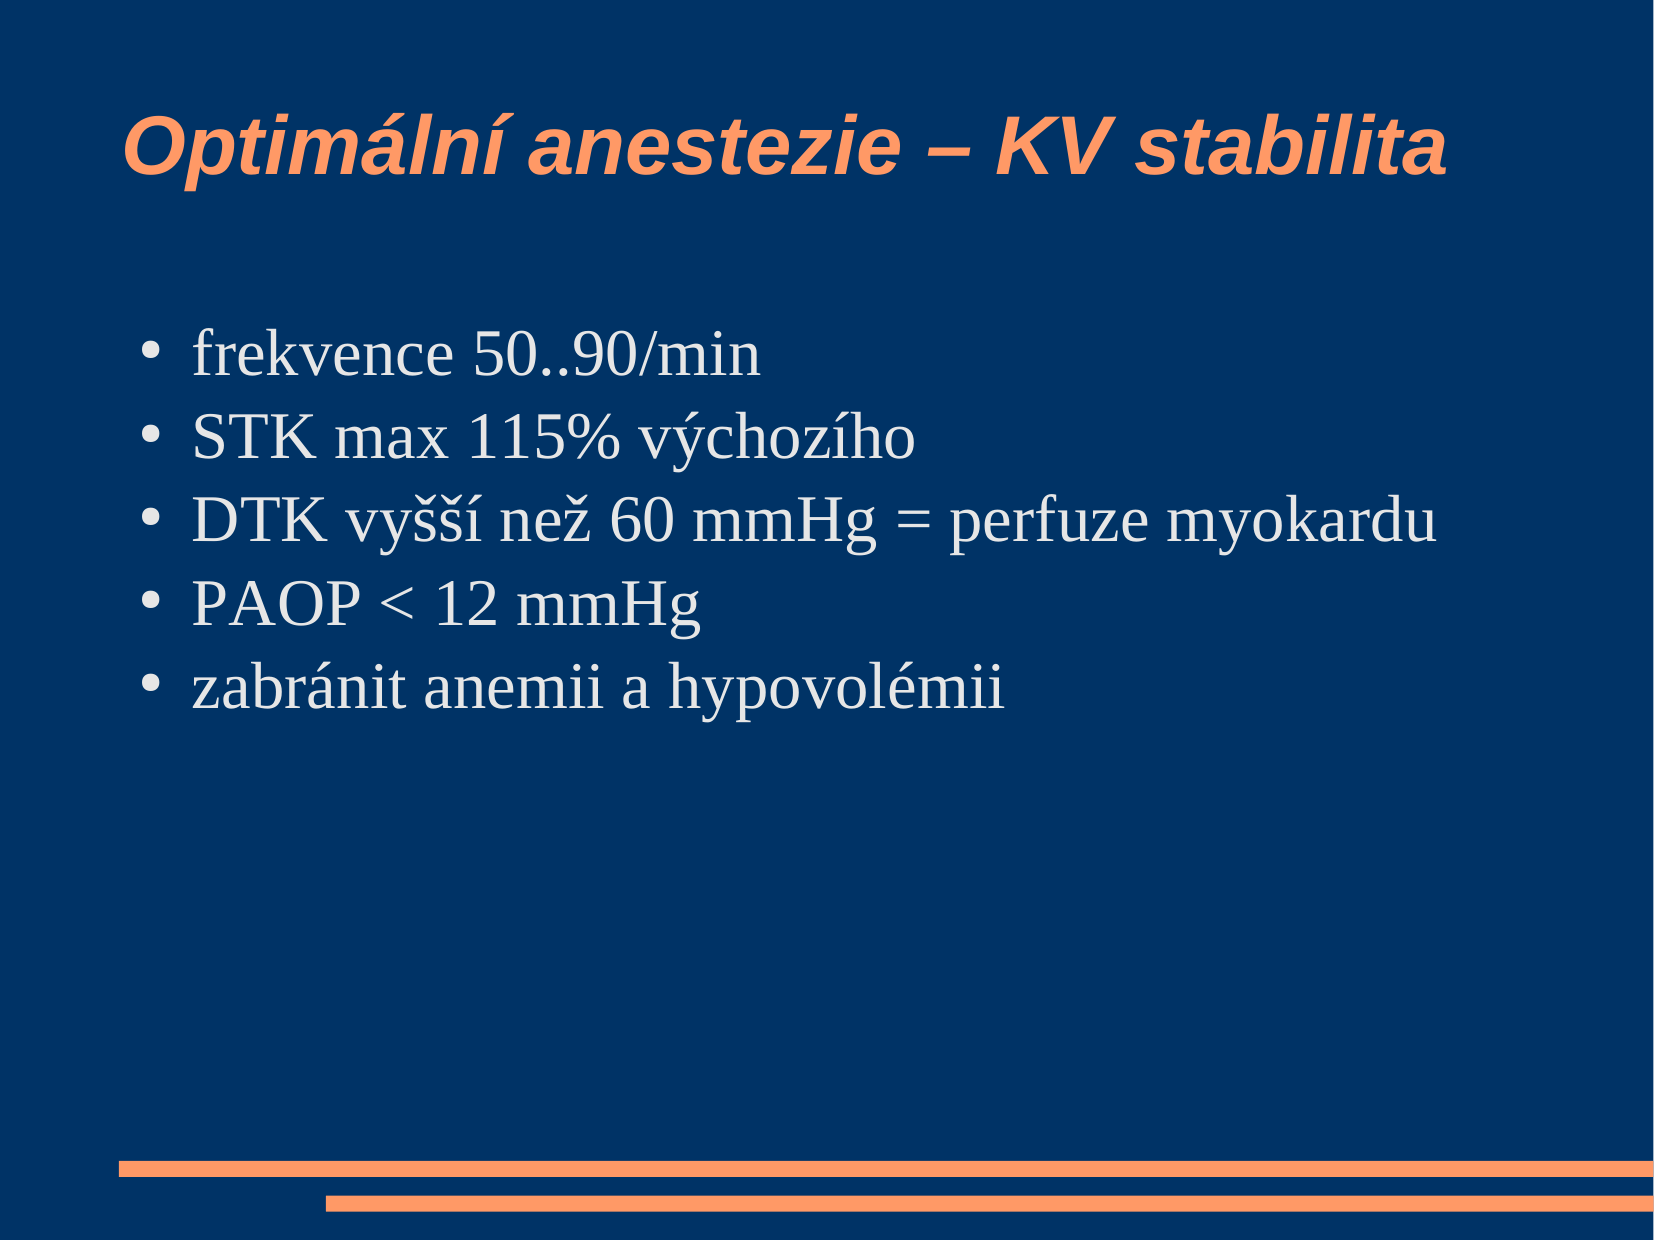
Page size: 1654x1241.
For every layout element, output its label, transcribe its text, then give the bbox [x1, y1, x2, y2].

title Optimální anestezie – KV stabilita [121, 46, 1534, 254]
list frekvence 50..90/min STK max 115% výchozího DTK vyšší než 60 mmHg = perfuze myokardu PAOP < 12 mmHg zabránit anemii a hypovolémii [121, 322, 1561, 1133]
